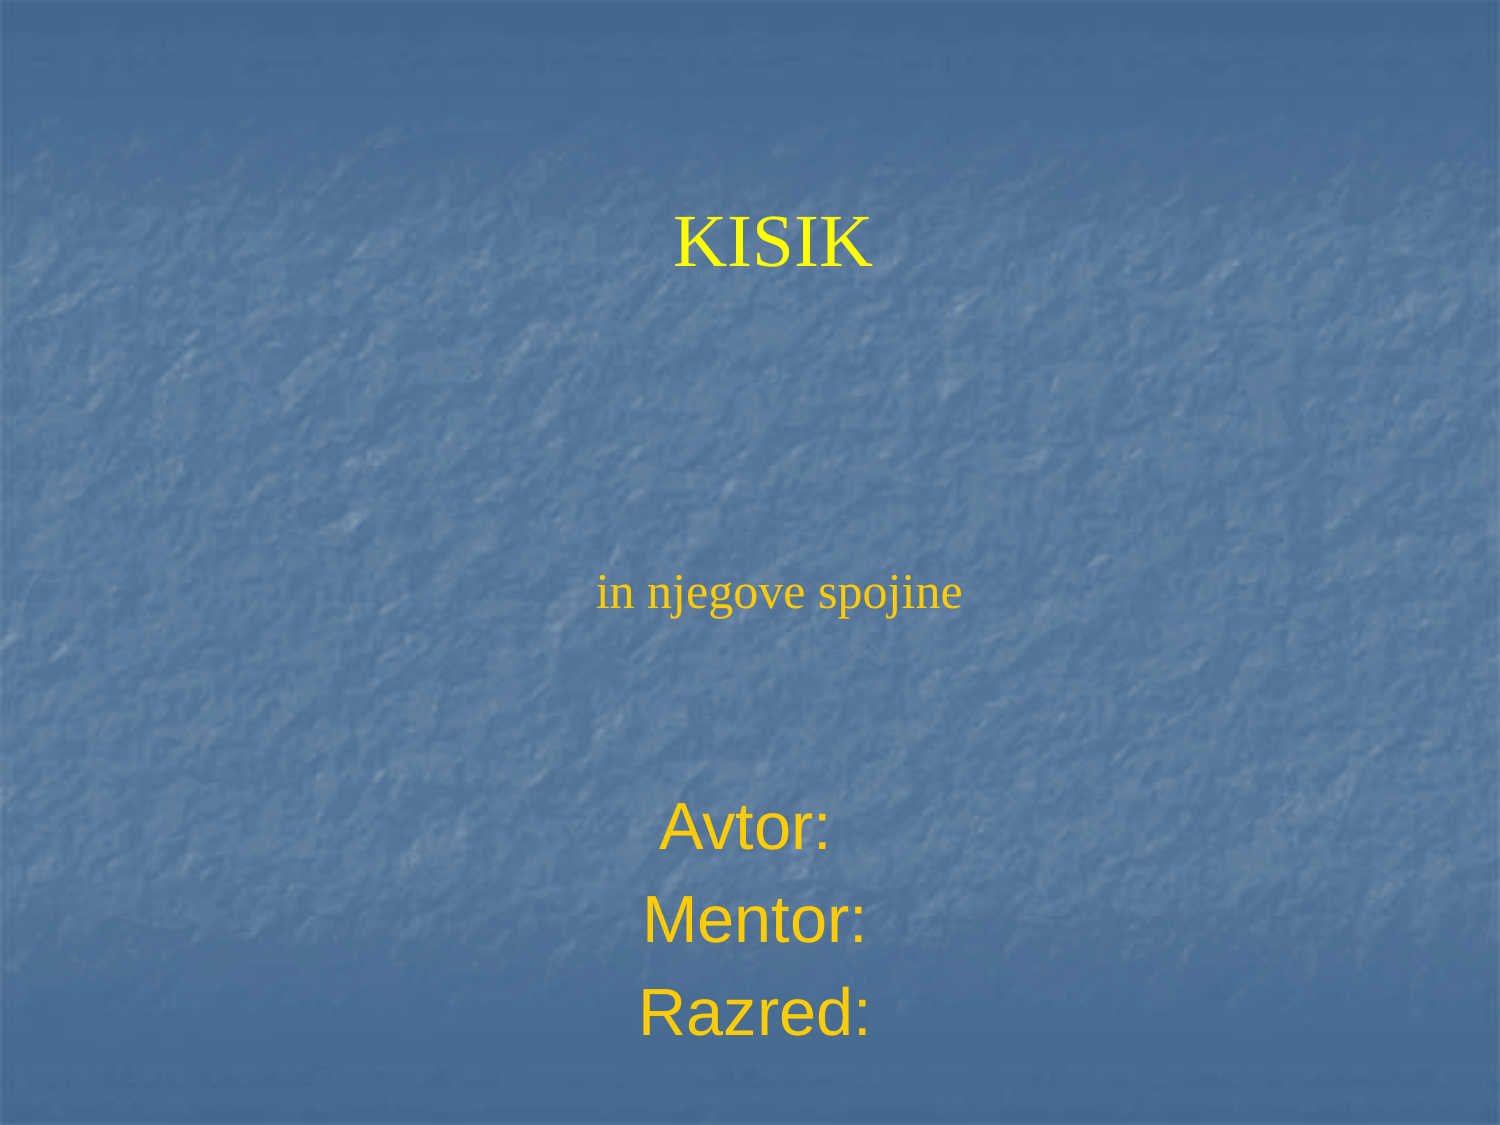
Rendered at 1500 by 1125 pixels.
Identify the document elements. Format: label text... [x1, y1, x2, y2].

text_box in njegove spojine [360, 550, 1199, 683]
subtitle Avtor: Mentor: Razred: [230, 774, 1281, 1063]
text_box KISIK [253, 184, 1294, 554]
picture [0, 0, 1500, 1125]
